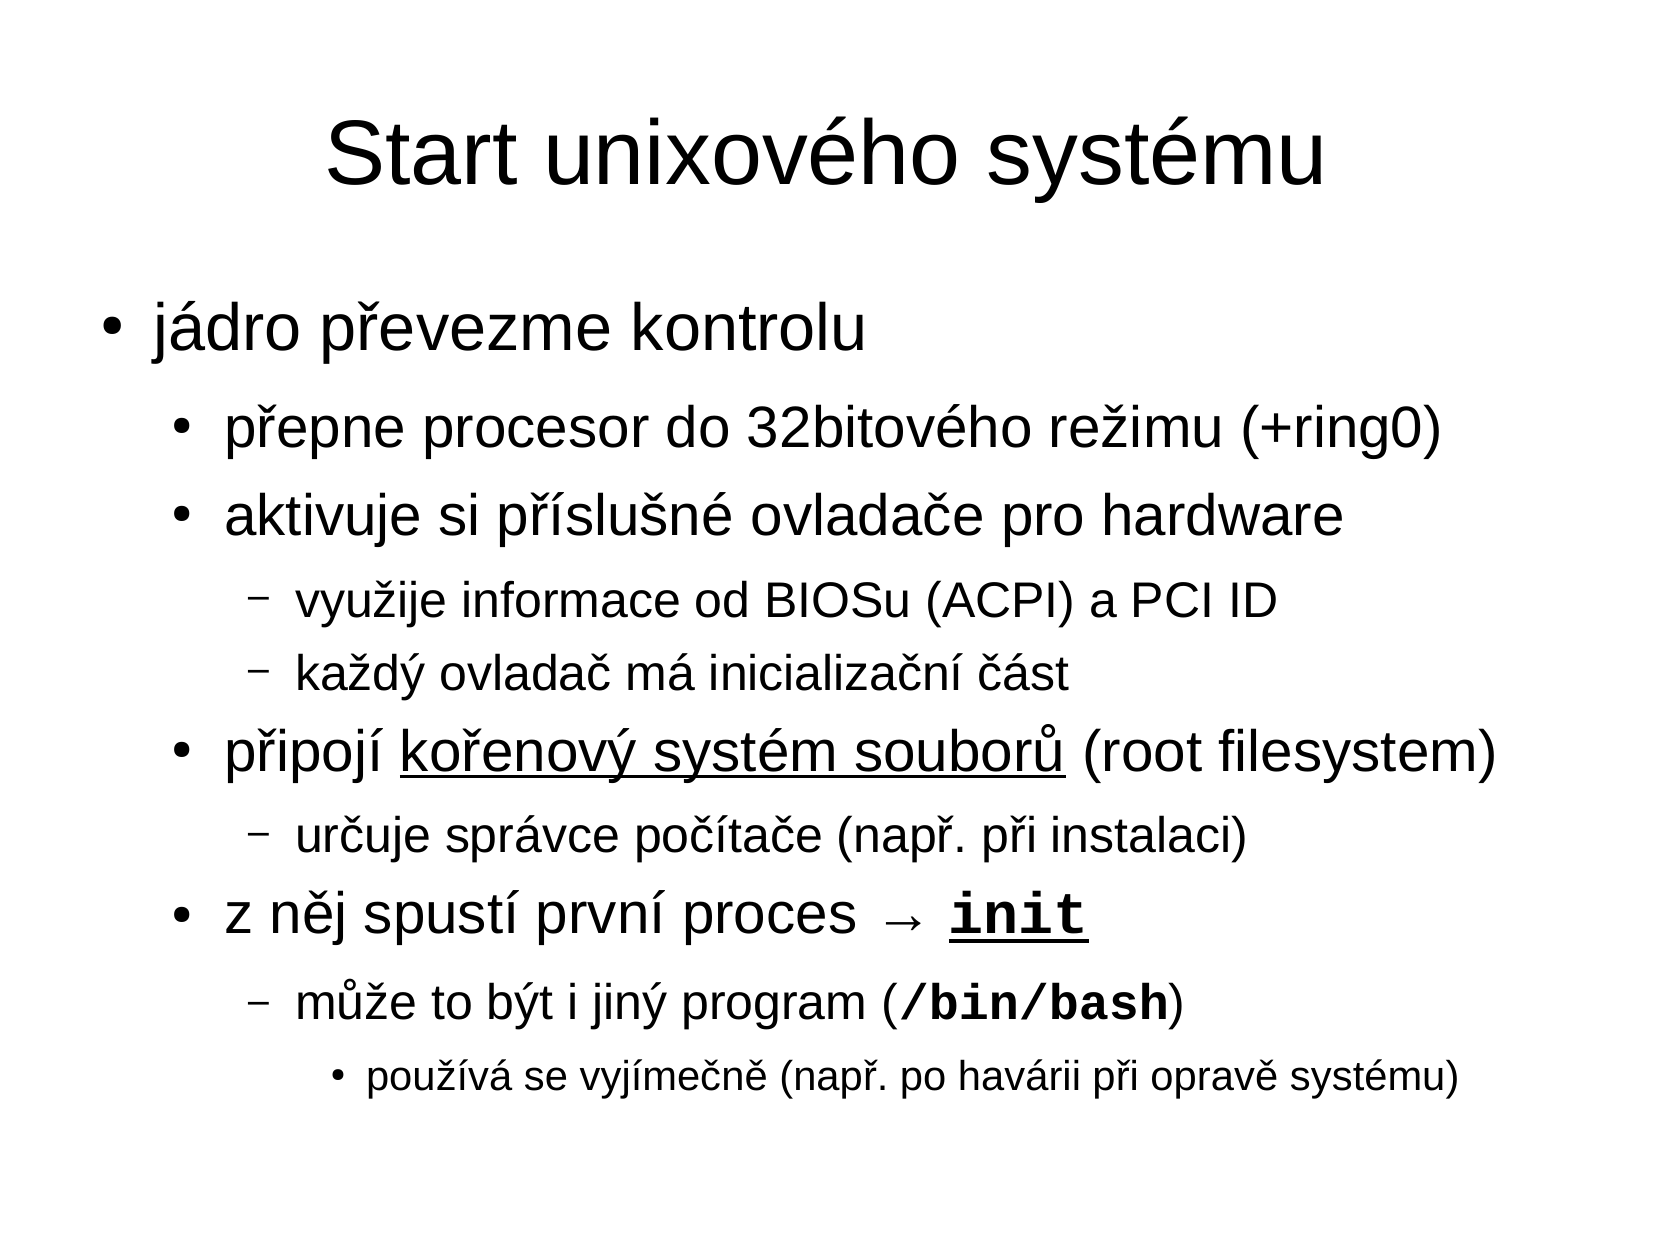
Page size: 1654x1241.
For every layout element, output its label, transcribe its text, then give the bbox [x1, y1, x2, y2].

list jádro převezme kontrolu přepne procesor do 32bitového režimu (+ring0) aktivuje si příslušné ovladače pro hardware využije informace od BIOSu (ACPI) a PCI ID každý ovladač má inicializační část připojí kořenový systém souborů (root filesystem) určuje správce počítače (např. při instalaci) z něj spustí první proces → init může to být i jiný program (/bin/bash) používá se vyjímečně (např. po havárii při opravě systému) [82, 290, 1571, 1100]
title Start unixového systému [82, 56, 1571, 250]
